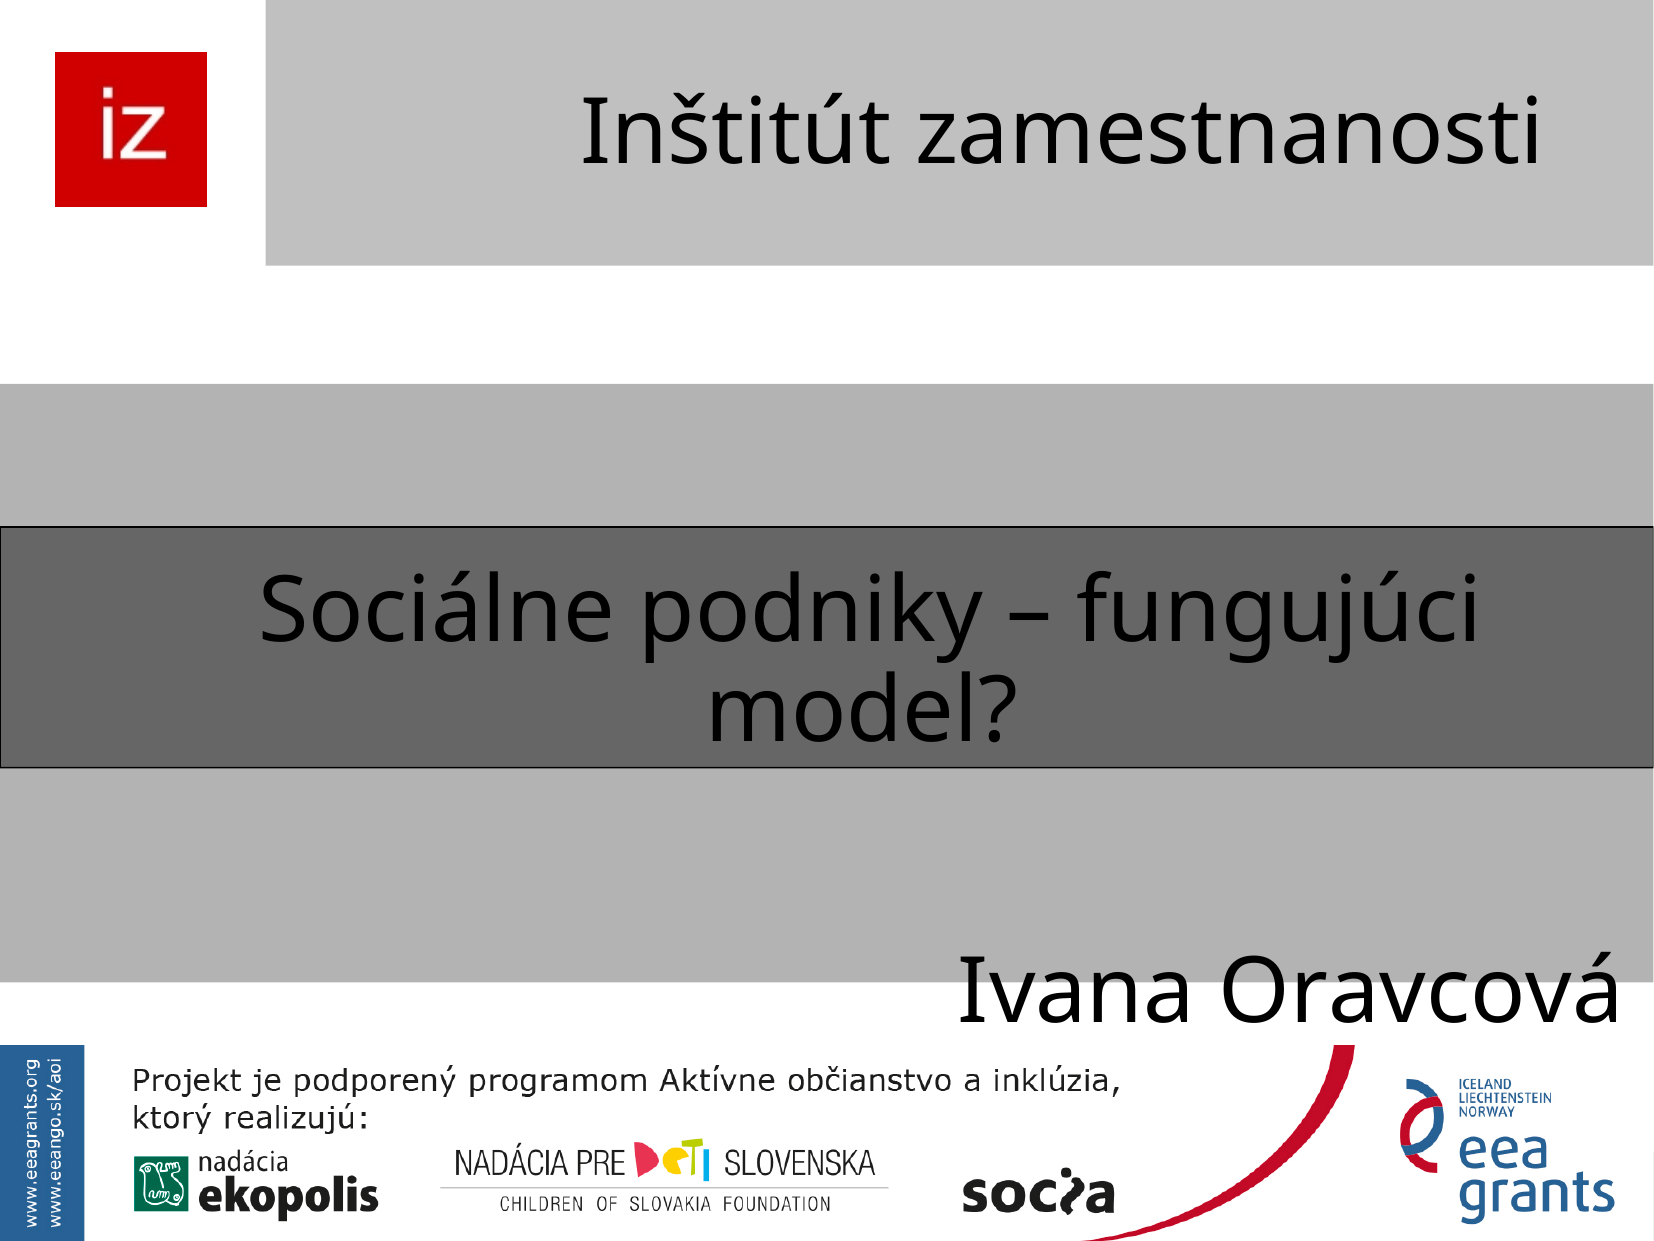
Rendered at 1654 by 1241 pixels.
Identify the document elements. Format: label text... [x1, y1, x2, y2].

title Inštitút zamestnanosti [561, 29, 1565, 237]
picture [55, 52, 207, 207]
list Sociálne podniky – fungujúci model? Ivana Oravcová [29, 561, 1625, 1045]
text_box [0, 383, 1654, 983]
picture [0, 1045, 1654, 1241]
